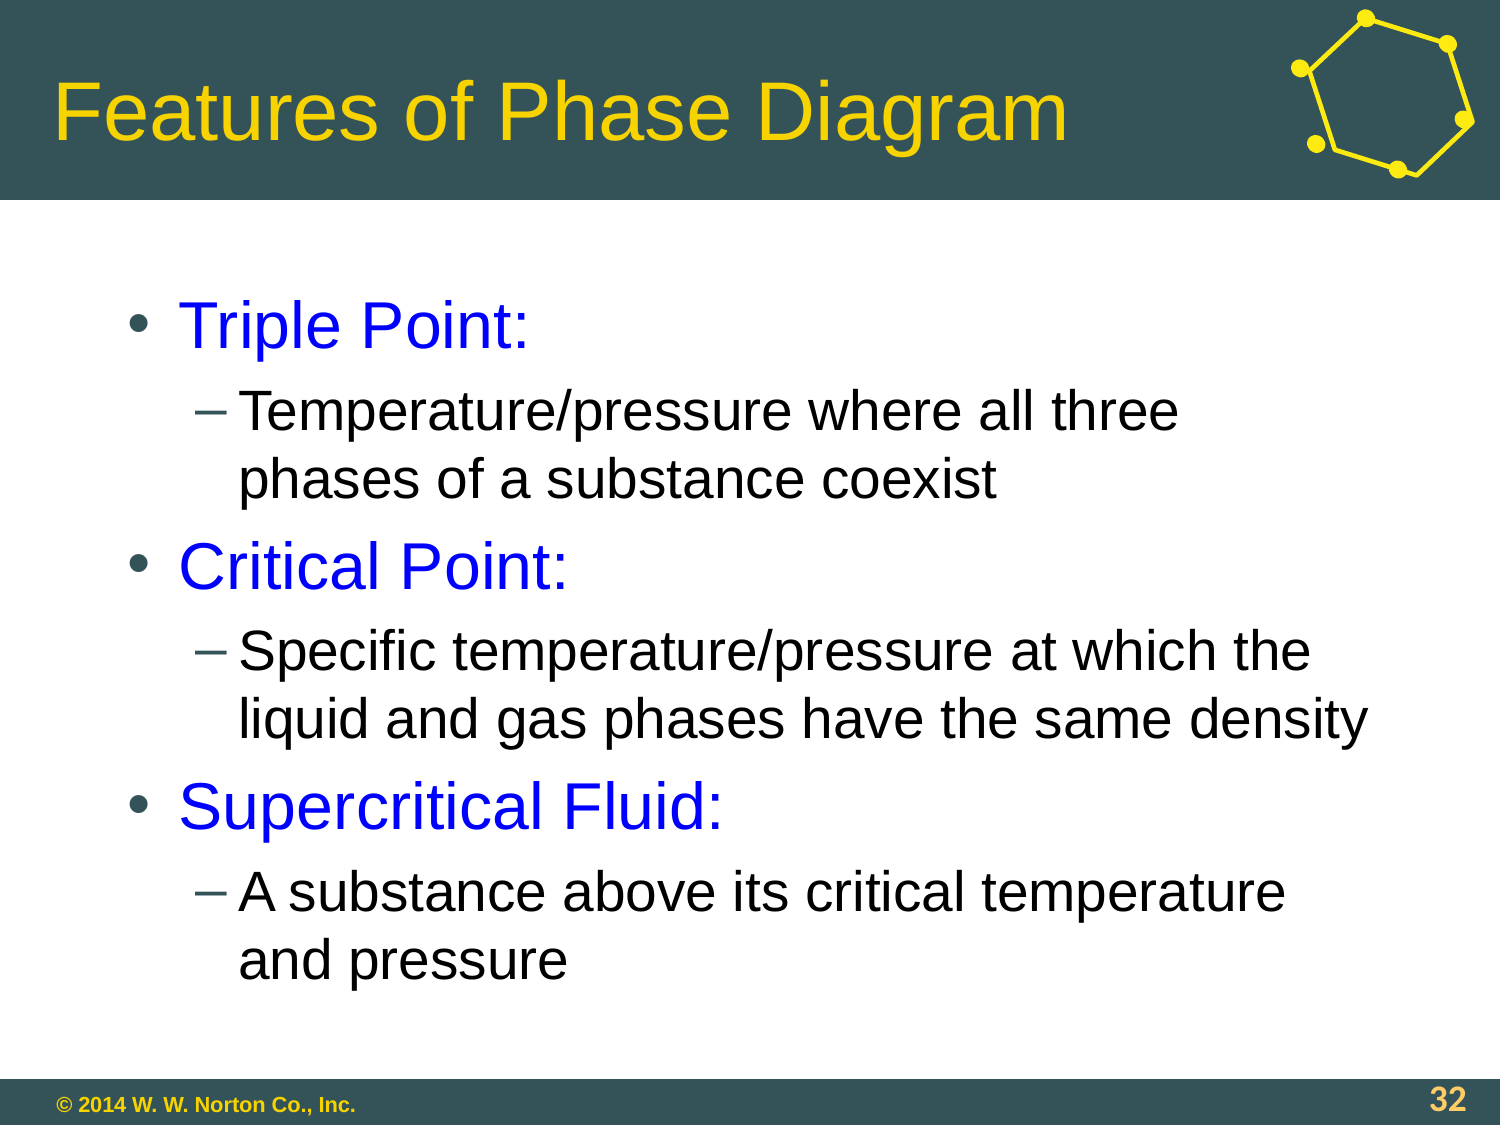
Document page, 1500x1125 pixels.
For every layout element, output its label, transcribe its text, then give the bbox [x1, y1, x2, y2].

list Triple Point: Temperature/pressure where all three phases of a substance coexist Critical Point: Specific temperature/pressure at which the liquid and gas phases have the same density Supercritical Fluid: A substance above its critical temperature and pressure [112, 275, 1388, 1025]
slide_number <number> [1412, 1074, 1482, 1119]
title Features of Phase Diagram [37, 19, 1118, 195]
